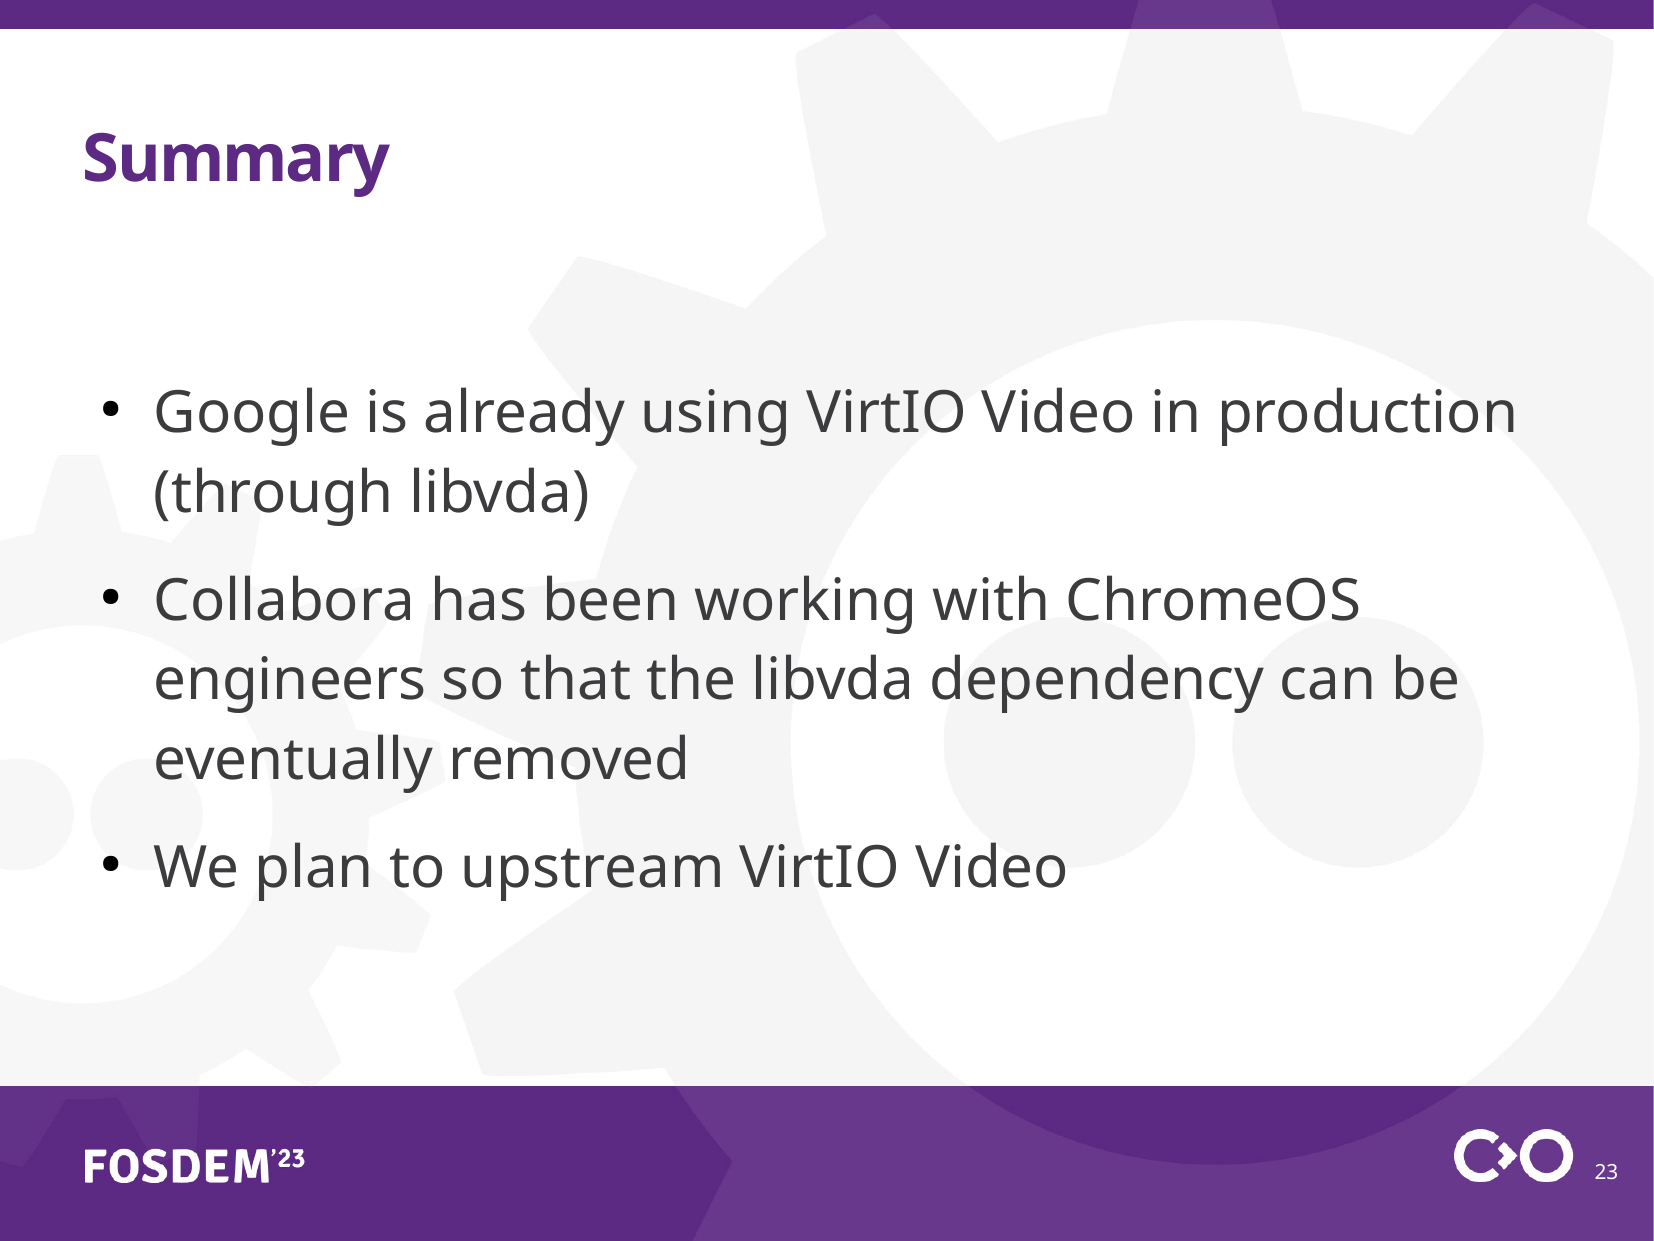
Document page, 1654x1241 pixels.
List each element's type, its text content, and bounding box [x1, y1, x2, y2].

list Google is already using VirtIO Video in production (through libvda) Collabora has been working with ChromeOS engineers so that the libvda dependency can be eventually removed We plan to upstream VirtIO Video [82, 224, 1571, 1052]
picture [0, 0, 1654, 1241]
title Summary [82, 47, 1571, 201]
